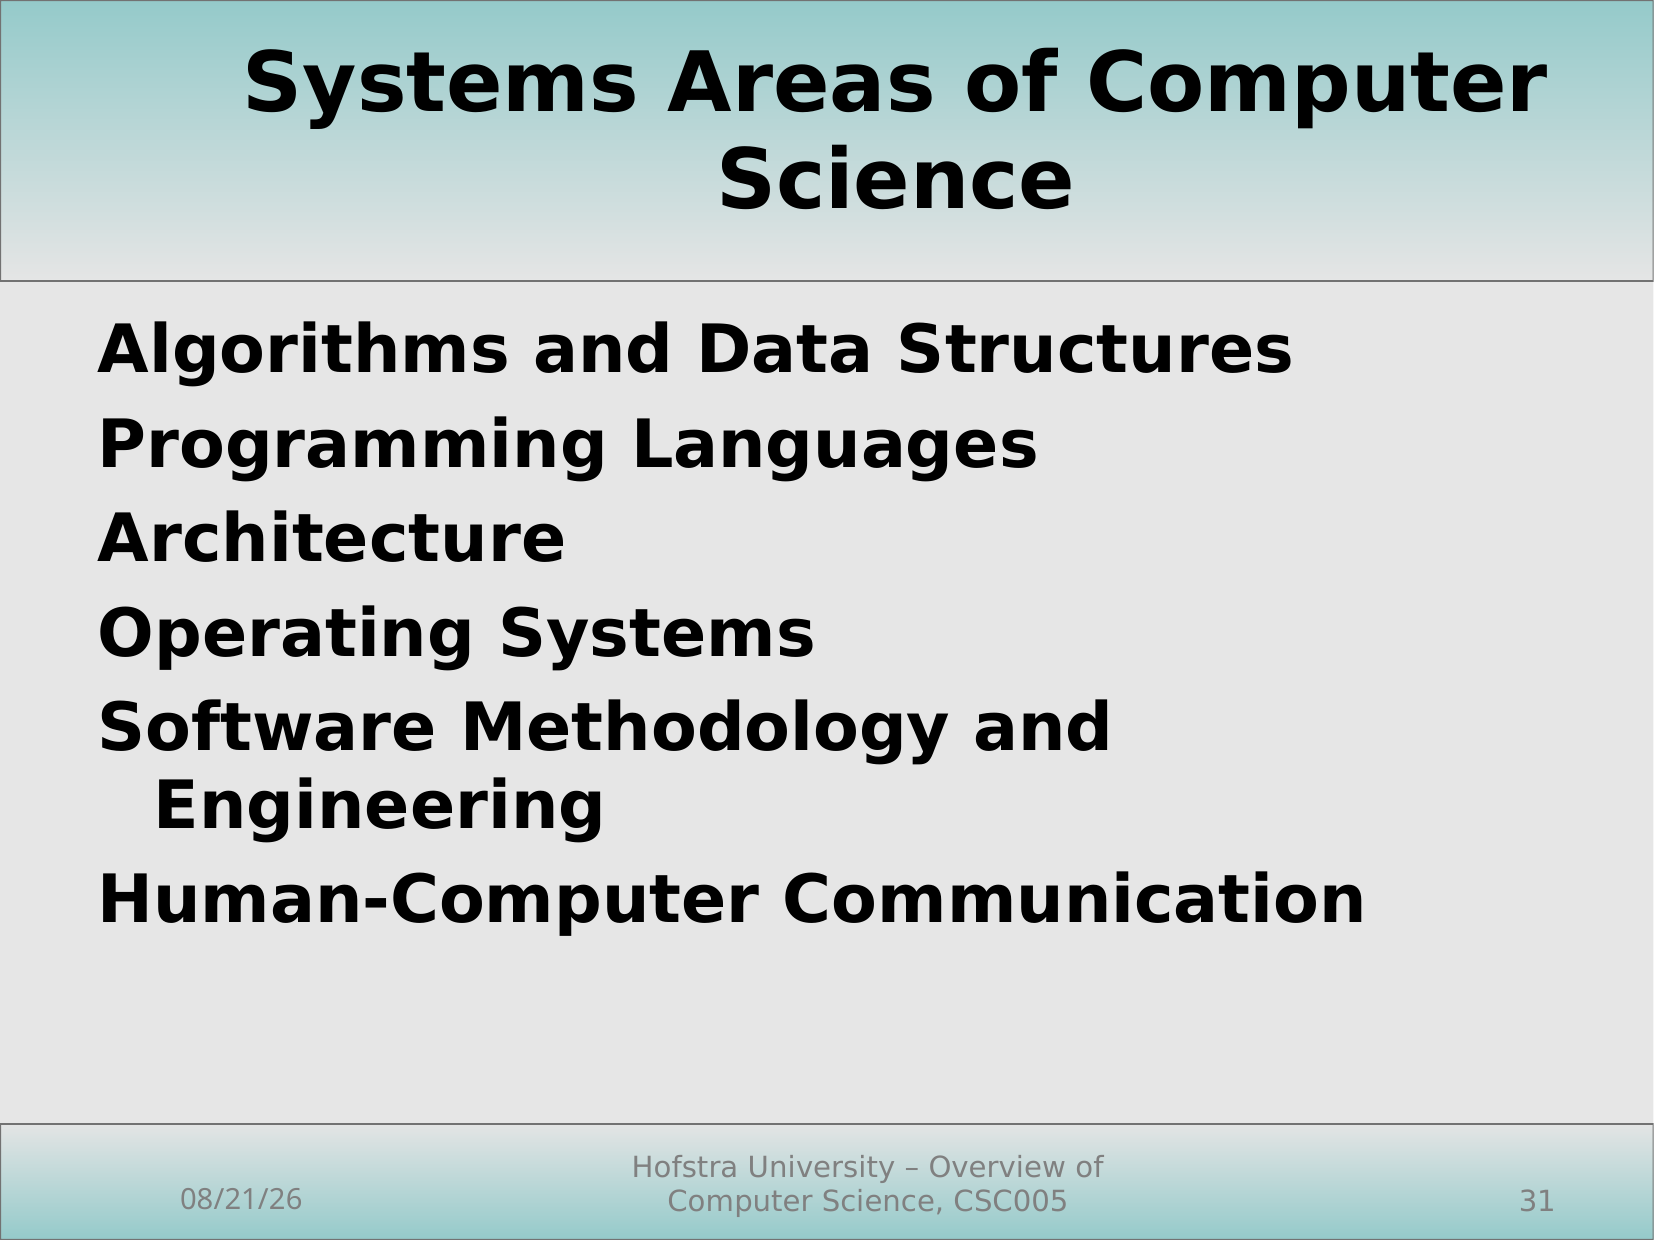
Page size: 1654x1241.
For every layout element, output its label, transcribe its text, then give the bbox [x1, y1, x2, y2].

title Systems Areas of Computer Science [151, 23, 1640, 239]
list Algorithms and Data Structures Programming Languages Architecture Operating Systems Software Methodology and Engineering Human-Computer Communication [82, 303, 1571, 1186]
